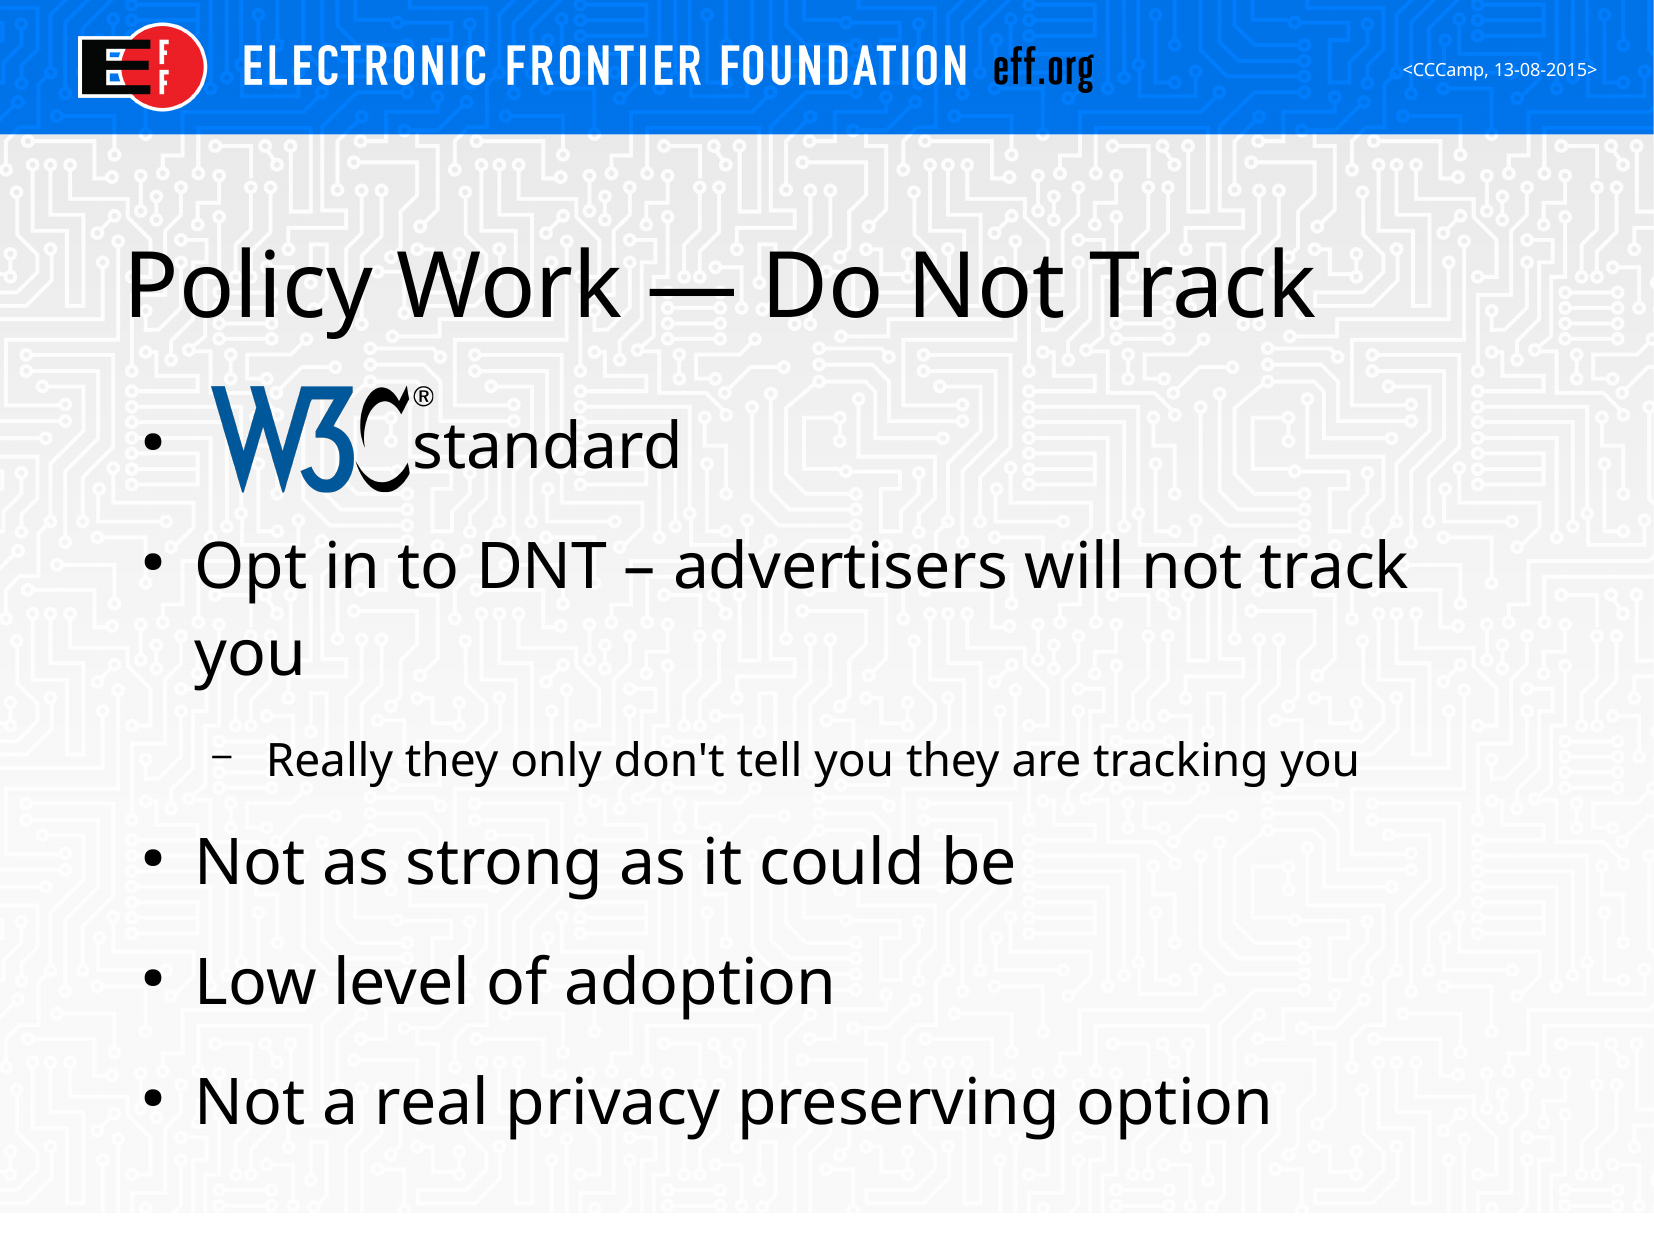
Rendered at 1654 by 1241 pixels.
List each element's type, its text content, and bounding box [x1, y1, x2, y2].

picture [0, 0, 1654, 1213]
list standard Opt in to DNT – advertisers will not track you Really they only don't tell you they are tracking you Not as strong as it could be Low level of adoption Not a real privacy preserving option [124, 399, 1530, 1144]
title Policy Work — Do Not Track [124, 179, 1530, 386]
